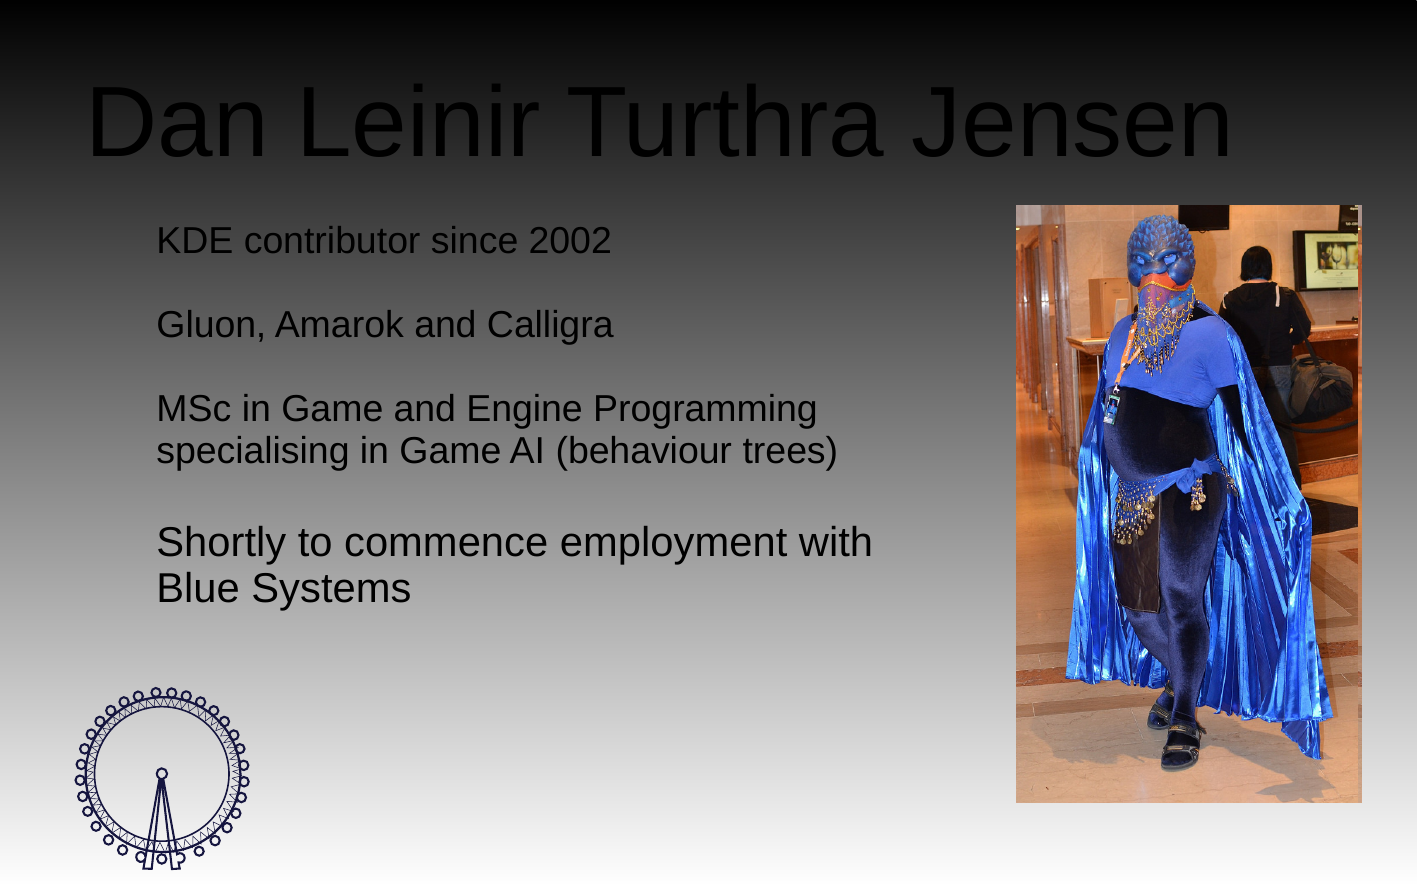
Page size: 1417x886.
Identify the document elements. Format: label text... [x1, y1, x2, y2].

title Dan Leinir Turthra Jensen [70, 59, 1346, 201]
picture [1016, 205, 1362, 804]
list KDE contributor since 2002 Gluon, Amarok and Calligra MSc in Game and Engine Programming specialising in Game AI (behaviour trees) Shortly to commence employment with Blue Systems [141, 212, 988, 753]
